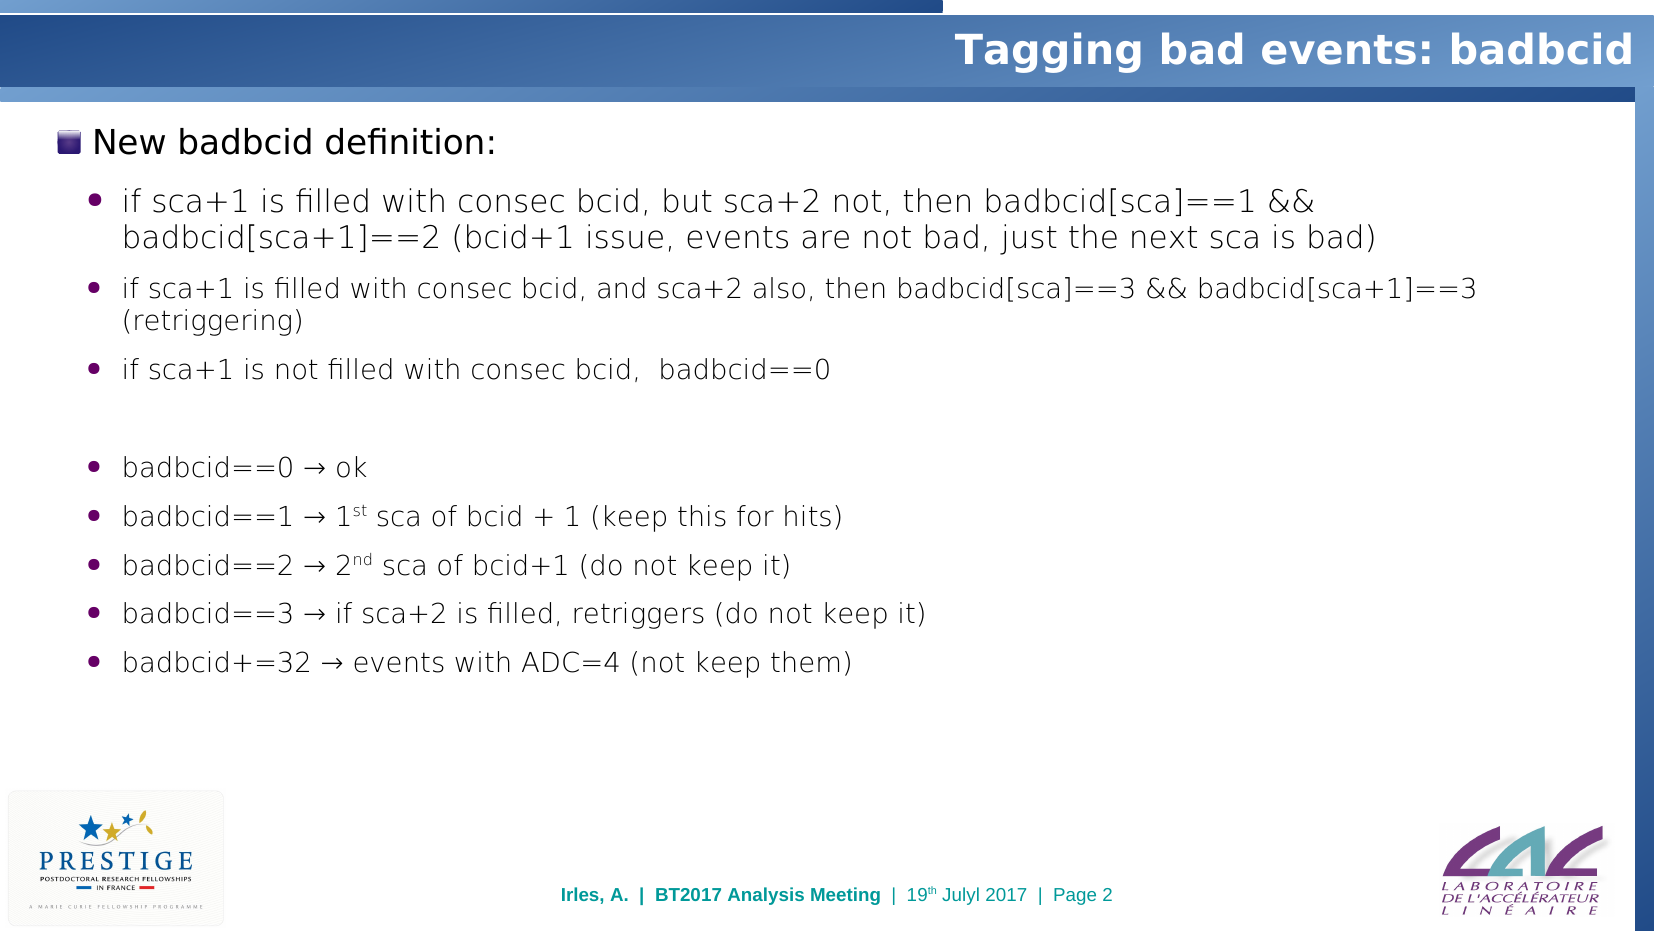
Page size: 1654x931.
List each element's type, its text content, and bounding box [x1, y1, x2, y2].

picture [1439, 823, 1615, 917]
title Tagging bad events: badbcid [30, 13, 1636, 86]
list New badbcid definition: if sca+1 is filled with consec bcid, but sca+2 not, then badbcid[sca]==1 && badbcid[sca+1]==2 (bcid+1 issue, events are not bad, just the next sca is bad) if sca+1 is filled with consec bcid, and sca+2 also, then badbcid[sca]==3 && badbcid[sca+1]==3 (retriggering) if sca+1 is not filled with consec bcid, badbcid==0 badbcid==0 → ok badbcid==1 → 1st sca of bcid + 1 (keep this for hits) badbcid==2 → 2nd sca of bcid+1 (do not keep it) badbcid==3 → if sca+2 is filled, retriggers (do not keep it) badbcid+=32 → events with ADC=4 (not keep them) [50, 122, 1576, 818]
picture [5, 788, 226, 928]
